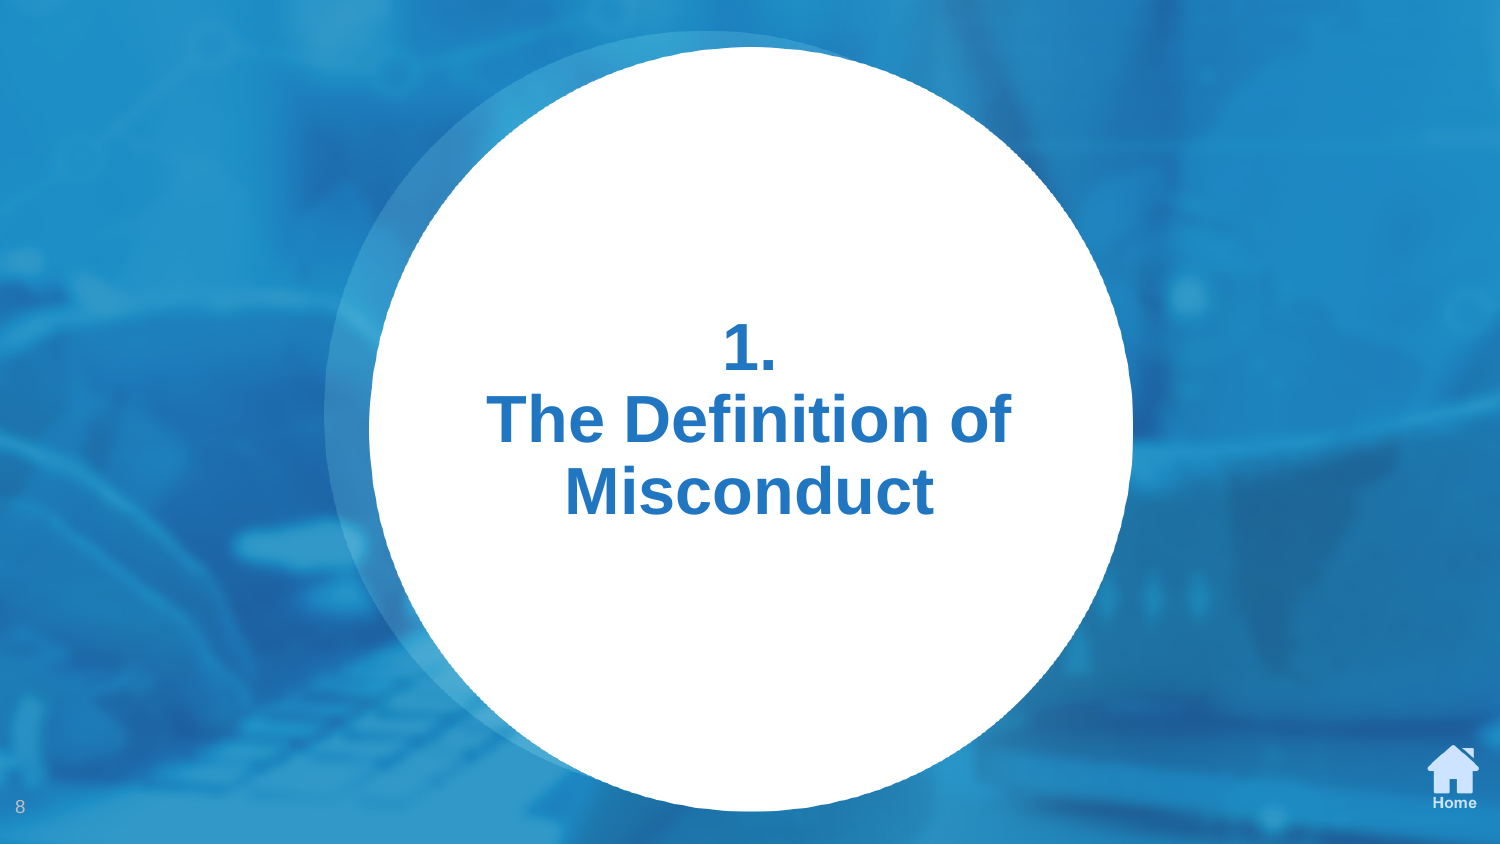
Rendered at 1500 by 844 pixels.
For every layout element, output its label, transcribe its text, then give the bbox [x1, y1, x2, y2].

title 1. The Definition of Misconduct [440, 222, 1060, 619]
text_box 8 [0, 783, 338, 829]
